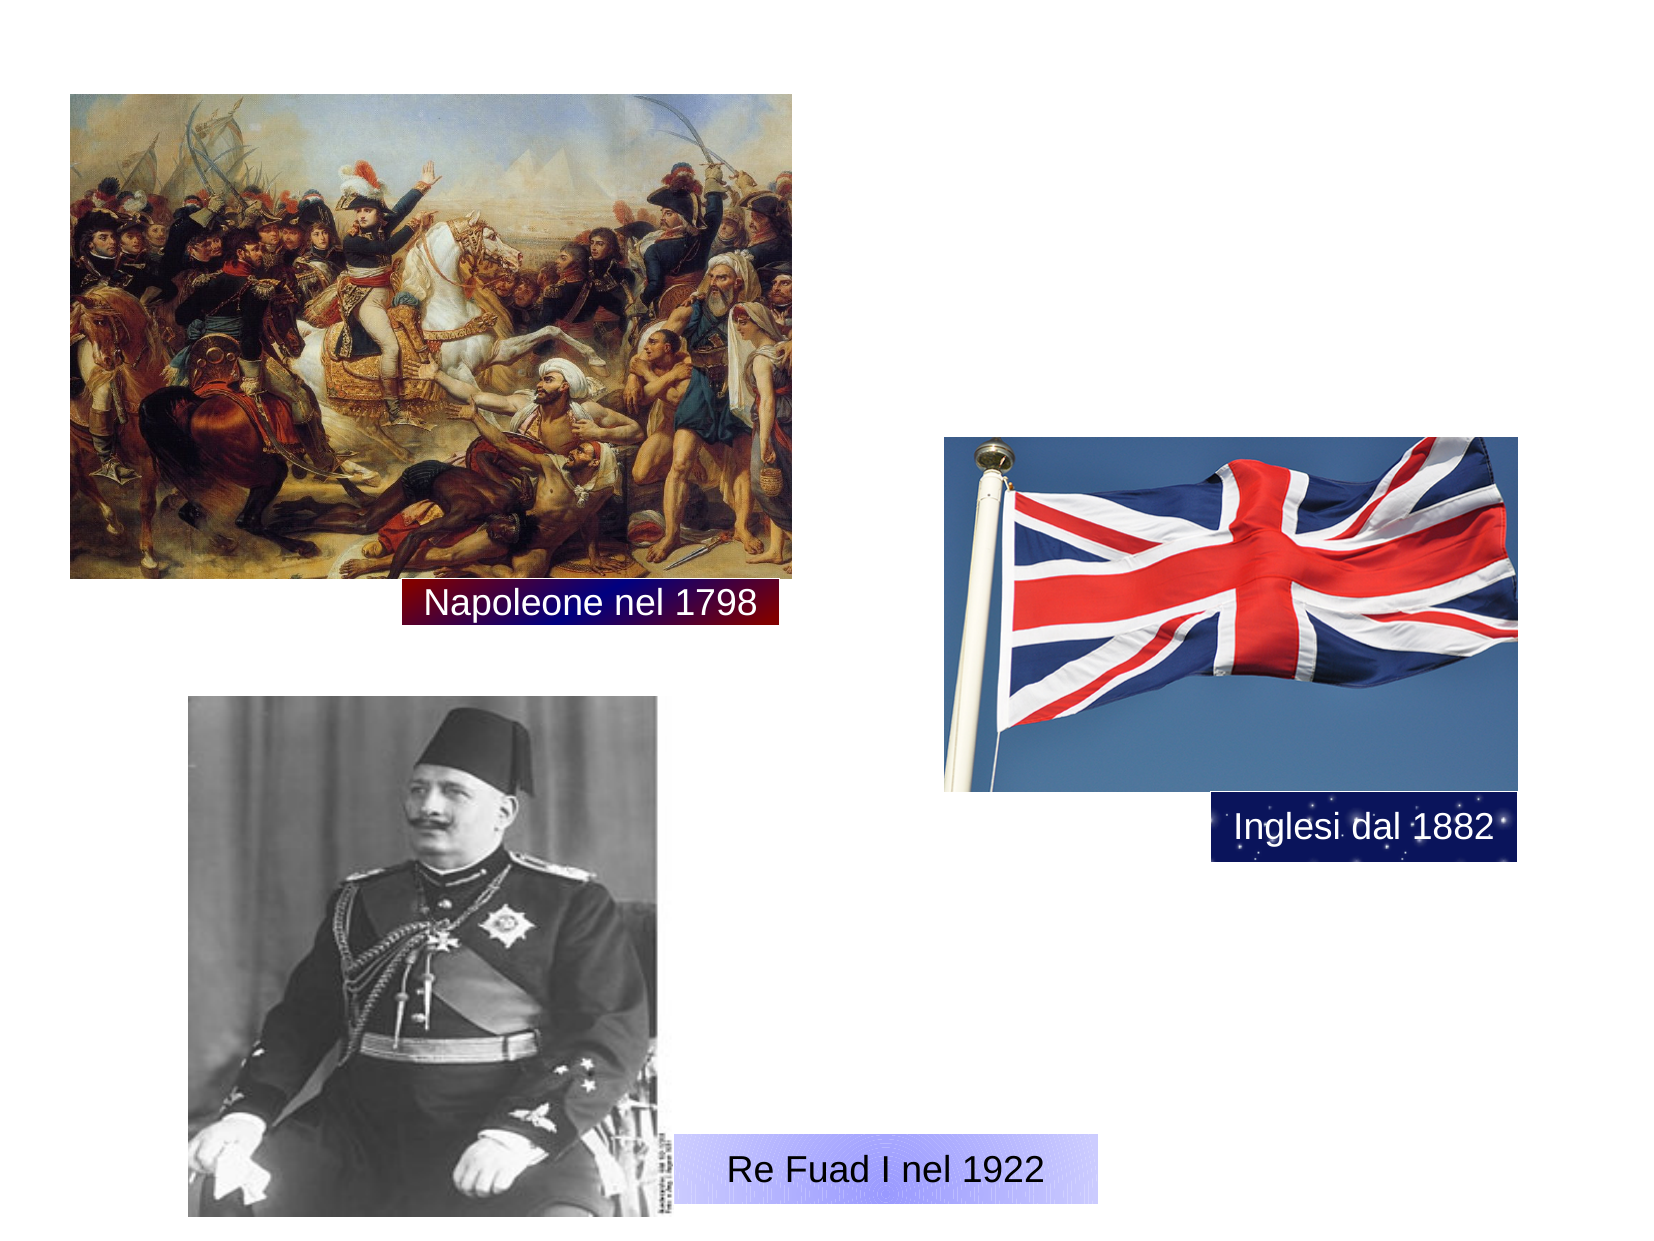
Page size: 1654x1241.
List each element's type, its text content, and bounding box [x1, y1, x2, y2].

text_box Napoleone nel 1798 [401, 578, 780, 626]
picture [944, 437, 1518, 792]
picture [188, 696, 674, 1217]
picture [70, 94, 792, 579]
text_box Re Fuad I nel 1922 [673, 1133, 1099, 1205]
text_box Inglesi dal 1882 [1210, 791, 1518, 863]
